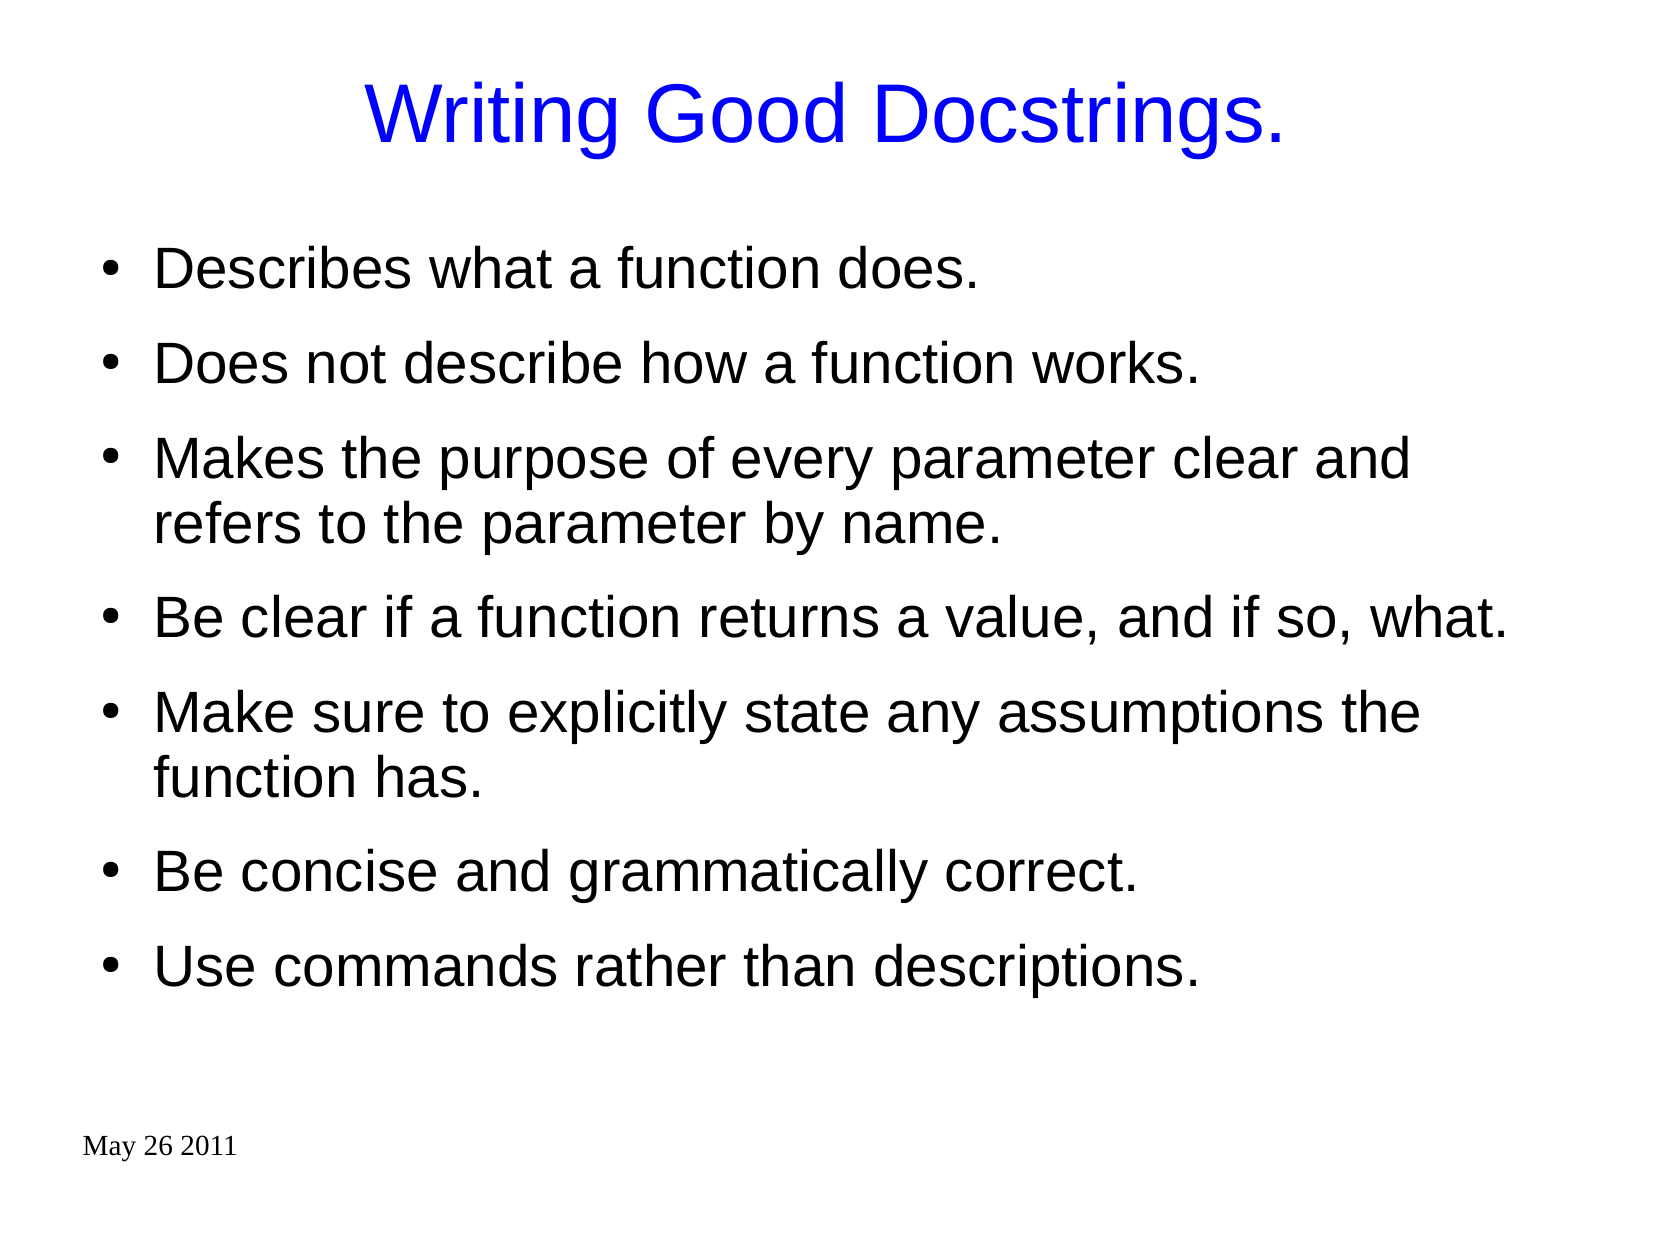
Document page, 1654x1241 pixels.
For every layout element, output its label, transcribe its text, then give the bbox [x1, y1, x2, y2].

title Writing Good Docstrings. [82, 49, 1571, 178]
list Describes what a function does. Does not describe how a function works. Makes the purpose of every parameter clear and refers to the parameter by name. Be clear if a function returns a value, and if so, what. Make sure to explicitly state any assumptions the function has. Be concise and grammatically correct. Use commands rather than descriptions. [82, 236, 1571, 1109]
